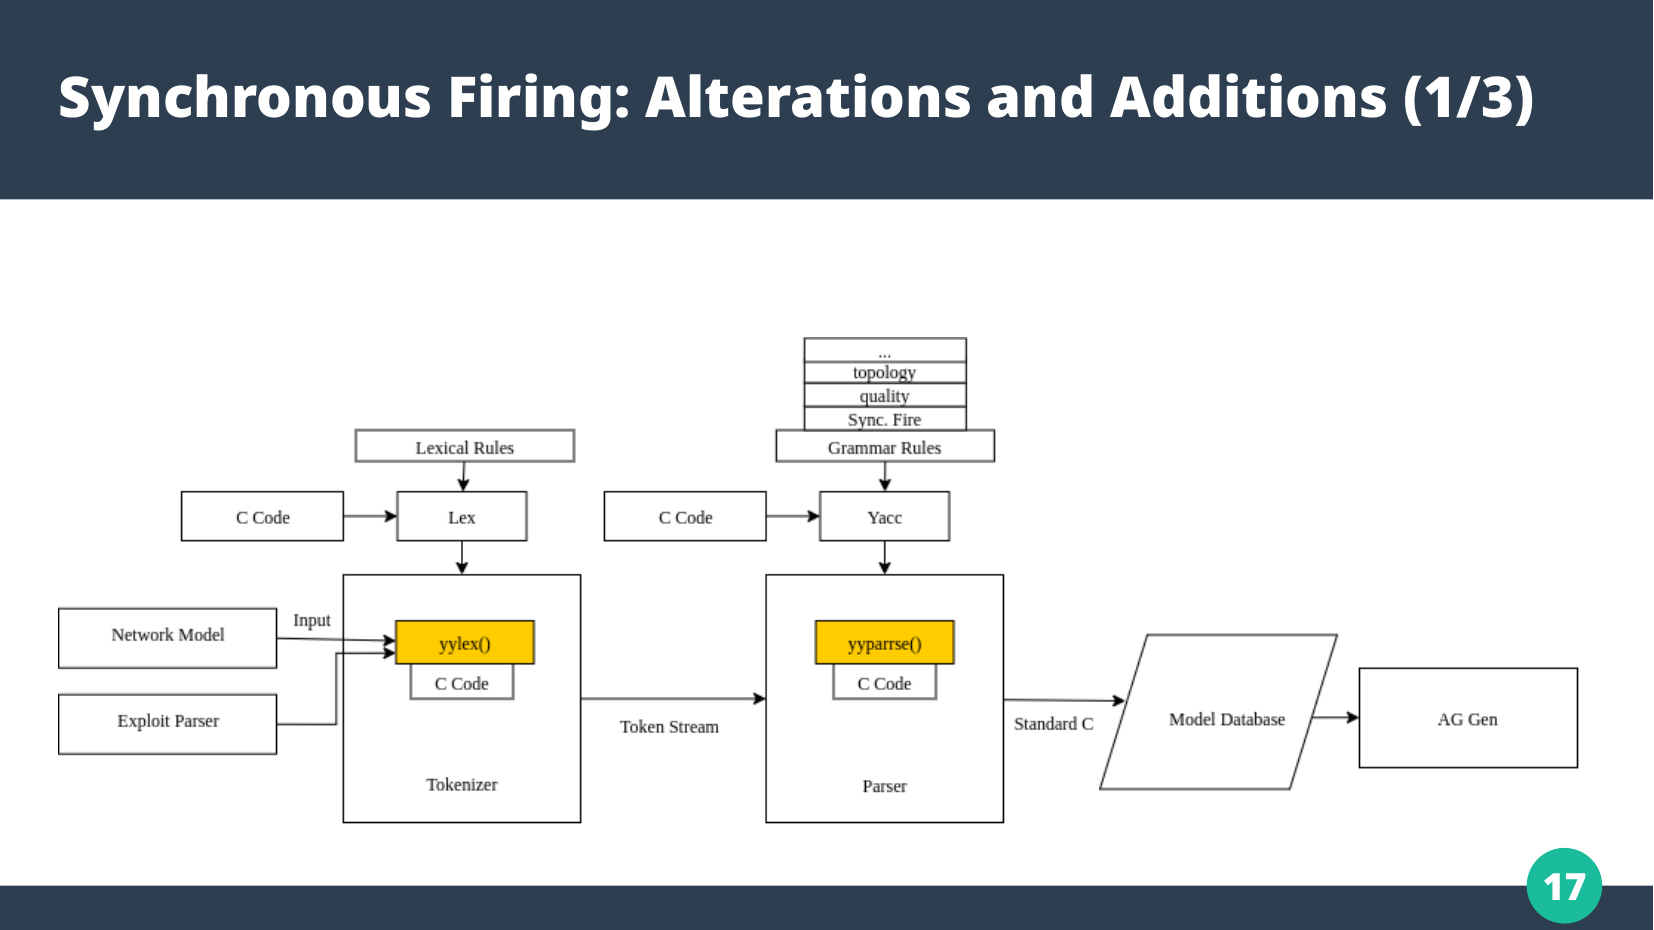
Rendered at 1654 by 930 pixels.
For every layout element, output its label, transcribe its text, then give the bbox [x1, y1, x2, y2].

title Synchronous Firing: Alterations and Additions (1/3) [58, 36, 1594, 156]
picture [58, 337, 1580, 826]
